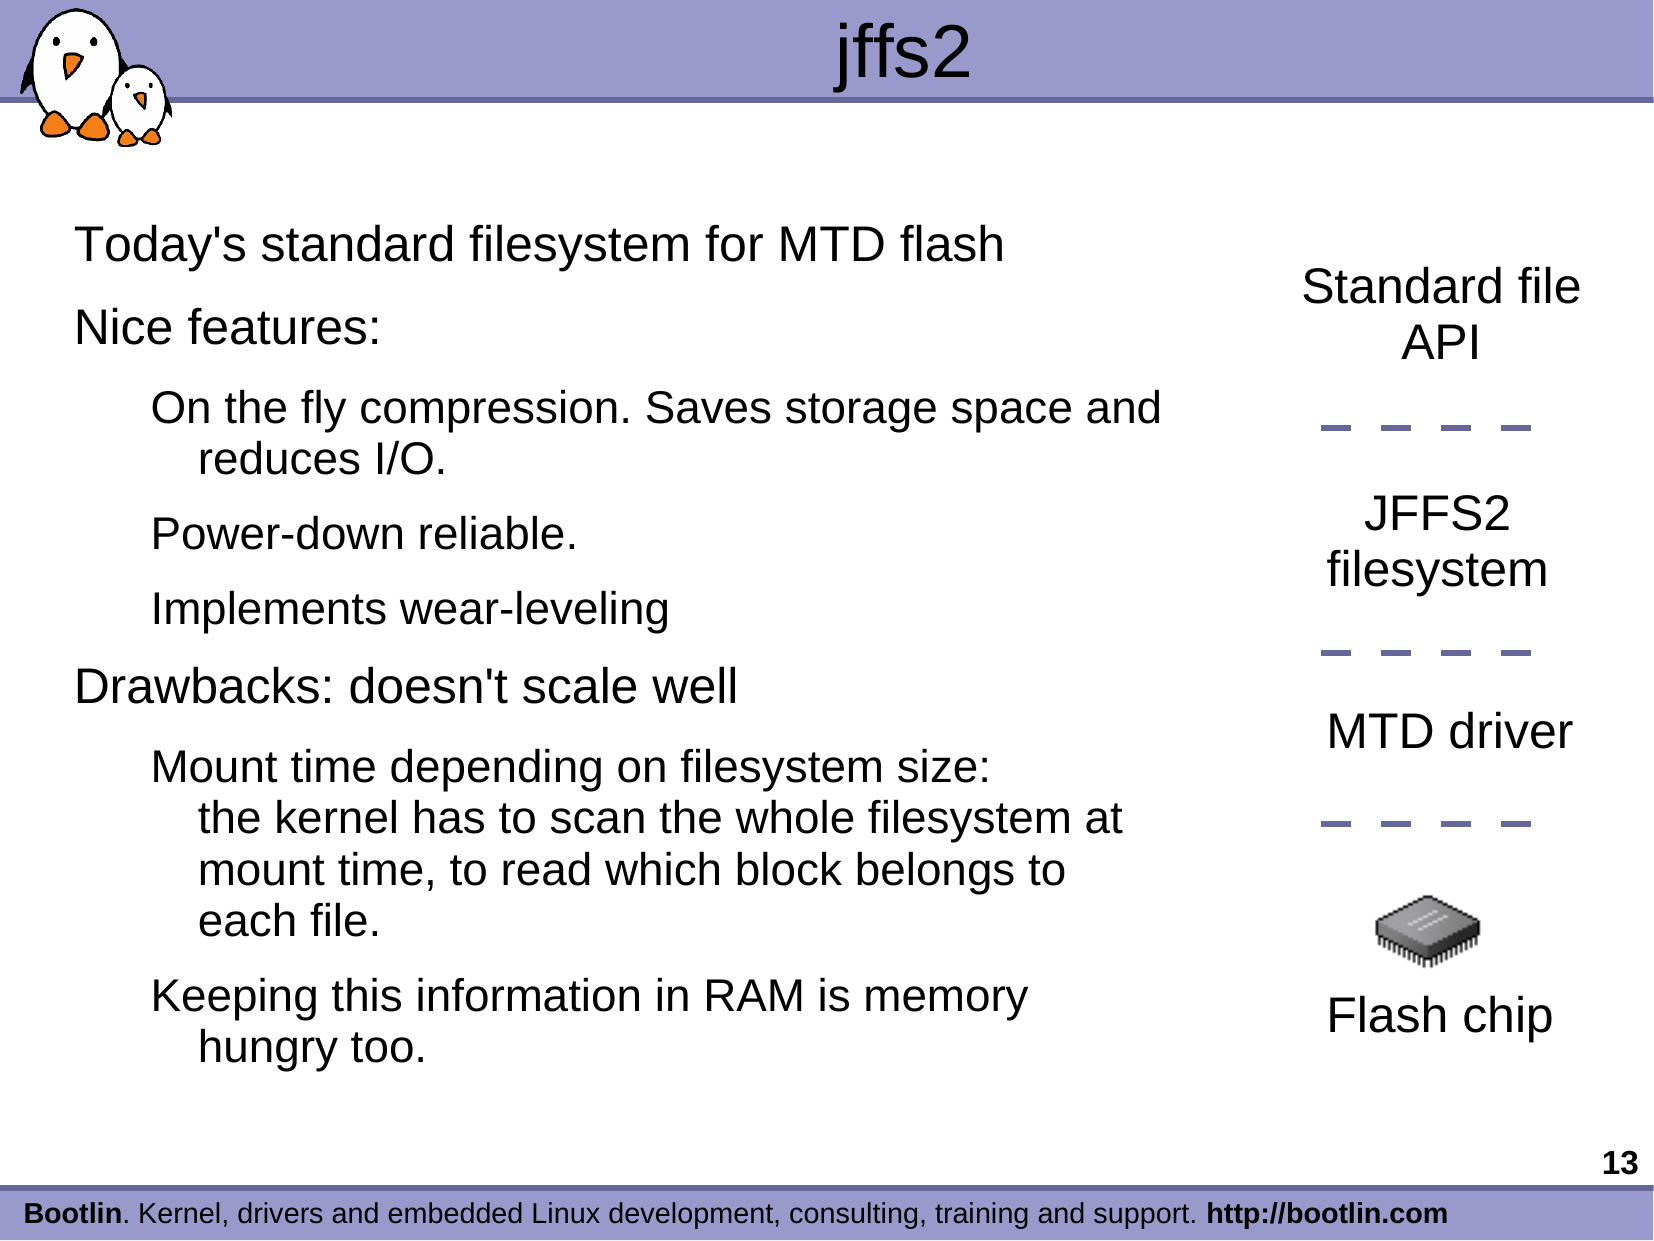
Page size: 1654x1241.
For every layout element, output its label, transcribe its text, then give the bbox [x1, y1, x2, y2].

list Today's standard filesystem for MTD flash Nice features: On the fly compression. Saves storage space and reduces I/O. Power-down reliable. Implements wear-leveling Drawbacks: doesn't scale well Mount time depending on filesystem size: the kernel has to scan the whole filesystem at mount time, to read which block belongs to each file. Keeping this information in RAM is memory hungry too. [56, 216, 1164, 1149]
text_box Standard file API [1301, 258, 1582, 383]
title jffs2 [178, 5, 1631, 97]
text_box Flash chip [1326, 987, 1555, 1050]
picture [20, 8, 172, 147]
picture [1369, 874, 1488, 987]
text_box JFFS2 filesystem [1326, 485, 1549, 610]
text_box MTD driver [1326, 703, 1574, 766]
